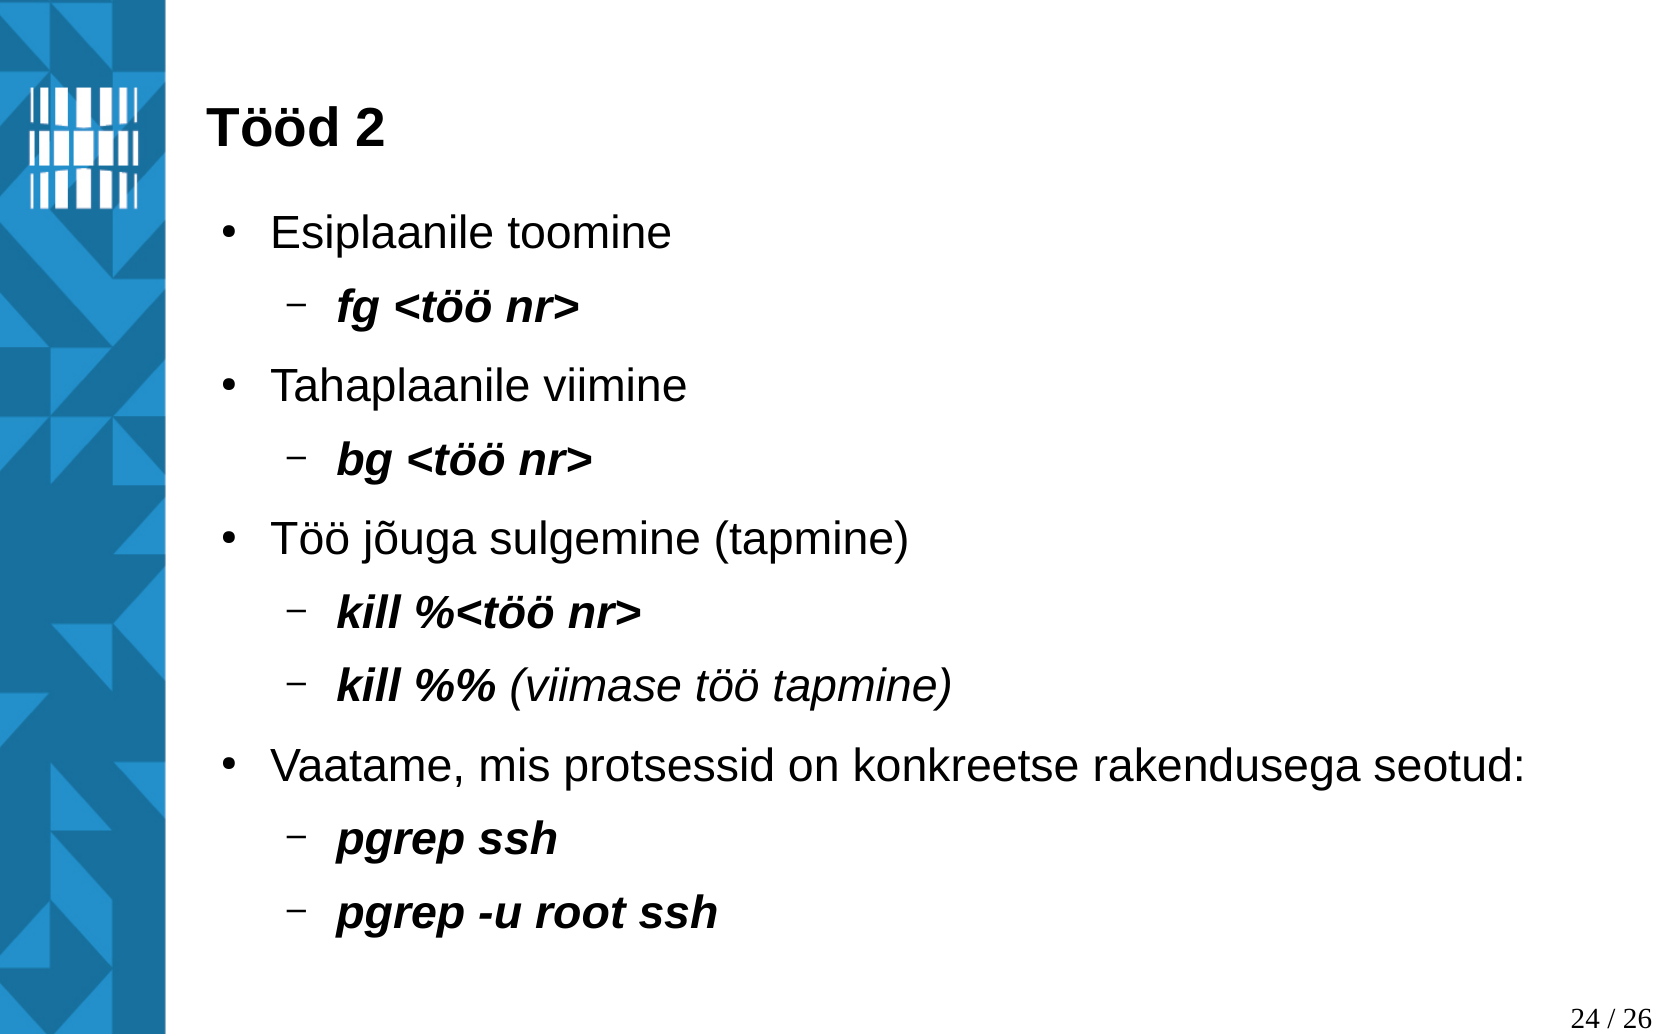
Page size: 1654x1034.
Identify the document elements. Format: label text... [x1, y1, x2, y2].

title Tööd 2 [206, 41, 1506, 206]
list Esiplaanile toomine fg <töö nr> Tahaplaanile viimine bg <töö nr> Töö jõuga sulgemine (tapmine) kill %<töö nr> kill %% (viimase töö tapmine) Vaatame, mis protsessid on konkreetse rakendusega seotud: pgrep ssh pgrep -u root ssh [204, 206, 1536, 950]
